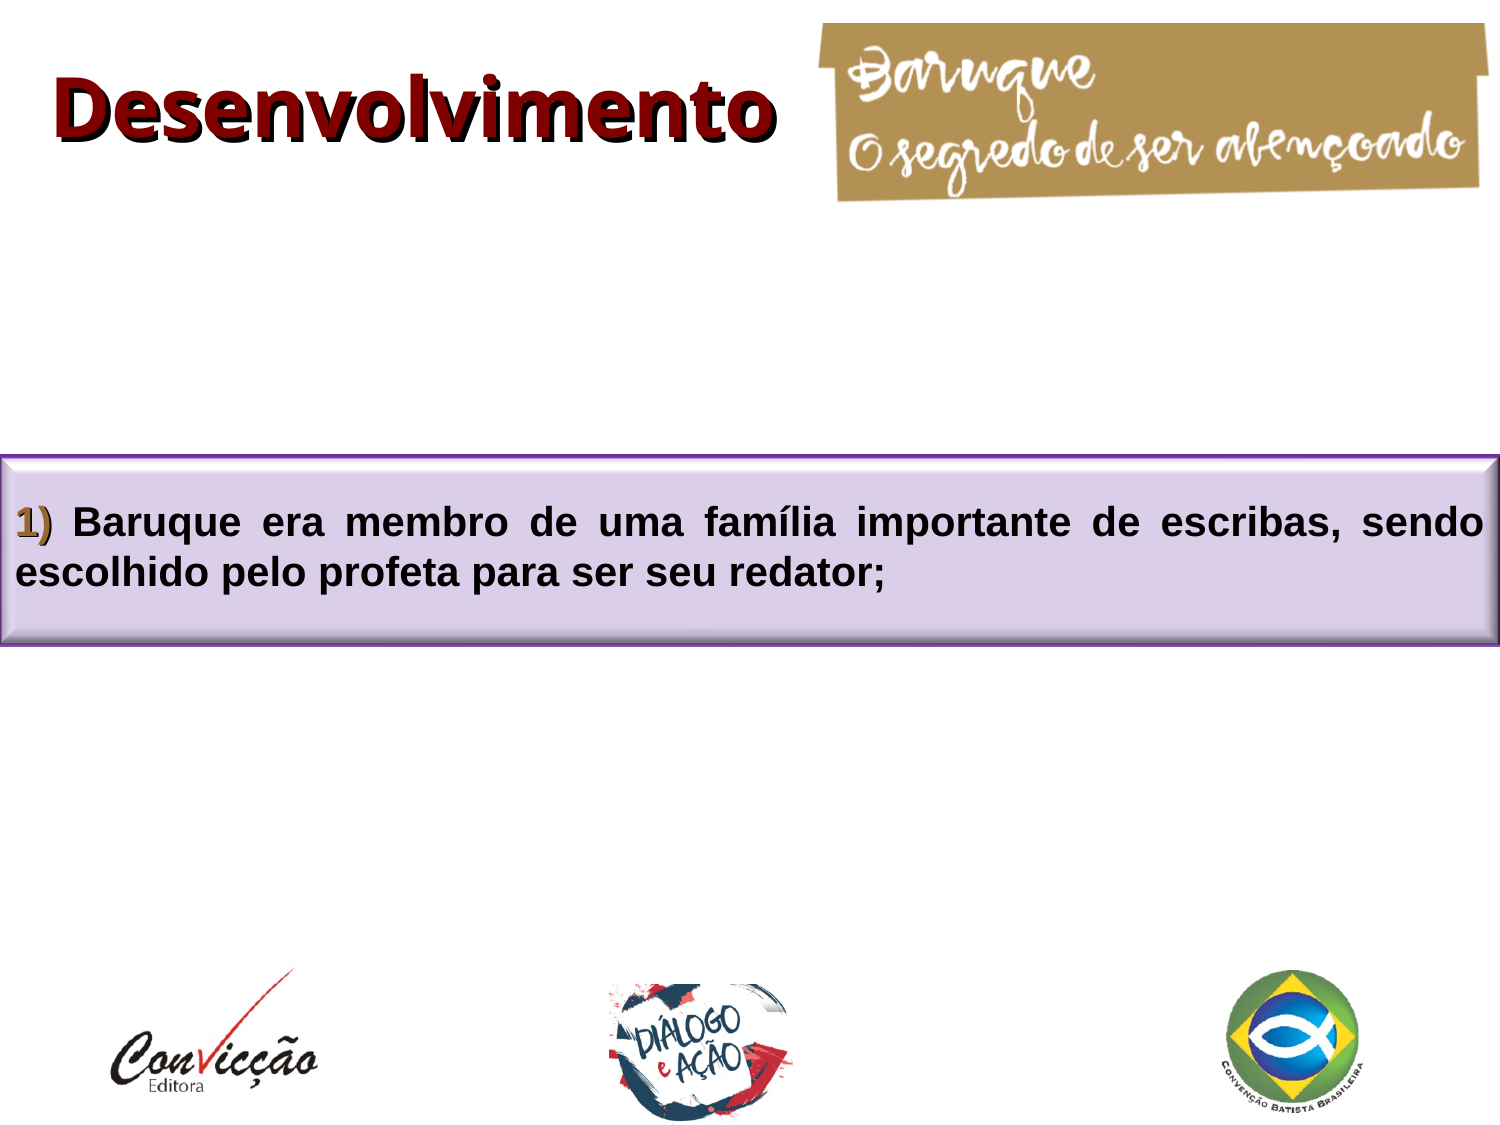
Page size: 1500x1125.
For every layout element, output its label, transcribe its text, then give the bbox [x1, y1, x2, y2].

picture [815, 23, 1500, 211]
picture [1207, 958, 1373, 1125]
picture [70, 949, 364, 1125]
picture [0, 452, 1500, 486]
picture [609, 984, 793, 1125]
text_box 1) Baruque era membro de uma família importante de escribas, sendo escolhido pelo profeta para ser seu redator; [0, 486, 1500, 603]
picture [0, 603, 1500, 649]
text_box Desenvolvimento [35, 46, 815, 163]
